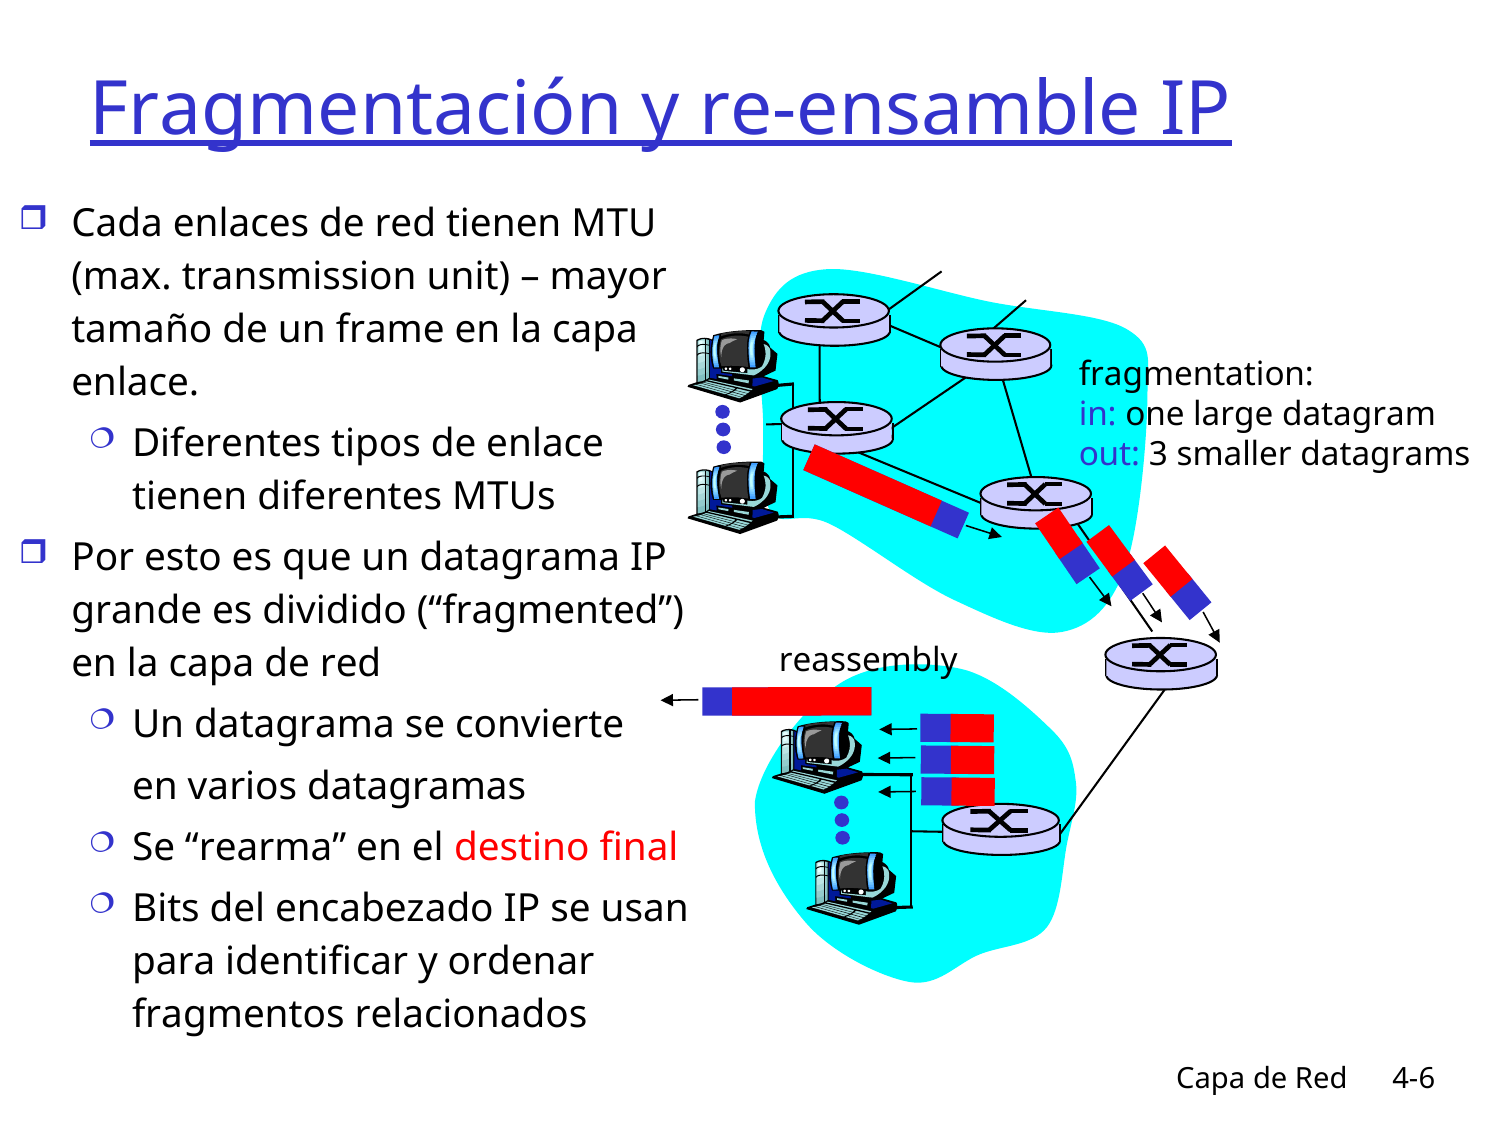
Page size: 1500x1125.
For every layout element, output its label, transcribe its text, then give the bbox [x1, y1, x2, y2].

text_box [1143, 545, 1212, 621]
picture [687, 460, 781, 535]
text_box [1105, 637, 1217, 690]
text_box [754, 759, 910, 923]
text_box [702, 672, 1077, 983]
text_box reassembly [764, 630, 973, 686]
picture [771, 720, 865, 794]
text_box fragmentation: in: one large datagram out: 3 smaller datagrams [1063, 344, 1486, 481]
text_box [760, 269, 1153, 633]
title Fragmentación y re-ensamble IP [75, 15, 1463, 196]
picture [687, 329, 781, 403]
text_box [715, 422, 731, 437]
text_box [715, 404, 730, 419]
picture [806, 851, 899, 925]
list Cada enlaces de red tienen MTU (max. transmission unit) – mayor tamaño de un frame en la capa enlace. Diferentes tipos de enlace tienen diferentes MTUs Por esto es que un datagrama IP grande es dividido (“fragmented”) en la capa de red Un datagrama se convierte en varios datagramas Se “rearma” en el destino final Bits del encabezado IP se usan para identificar y ordenar fragmentos relacionados [4, 187, 709, 1086]
text_box [716, 440, 732, 455]
